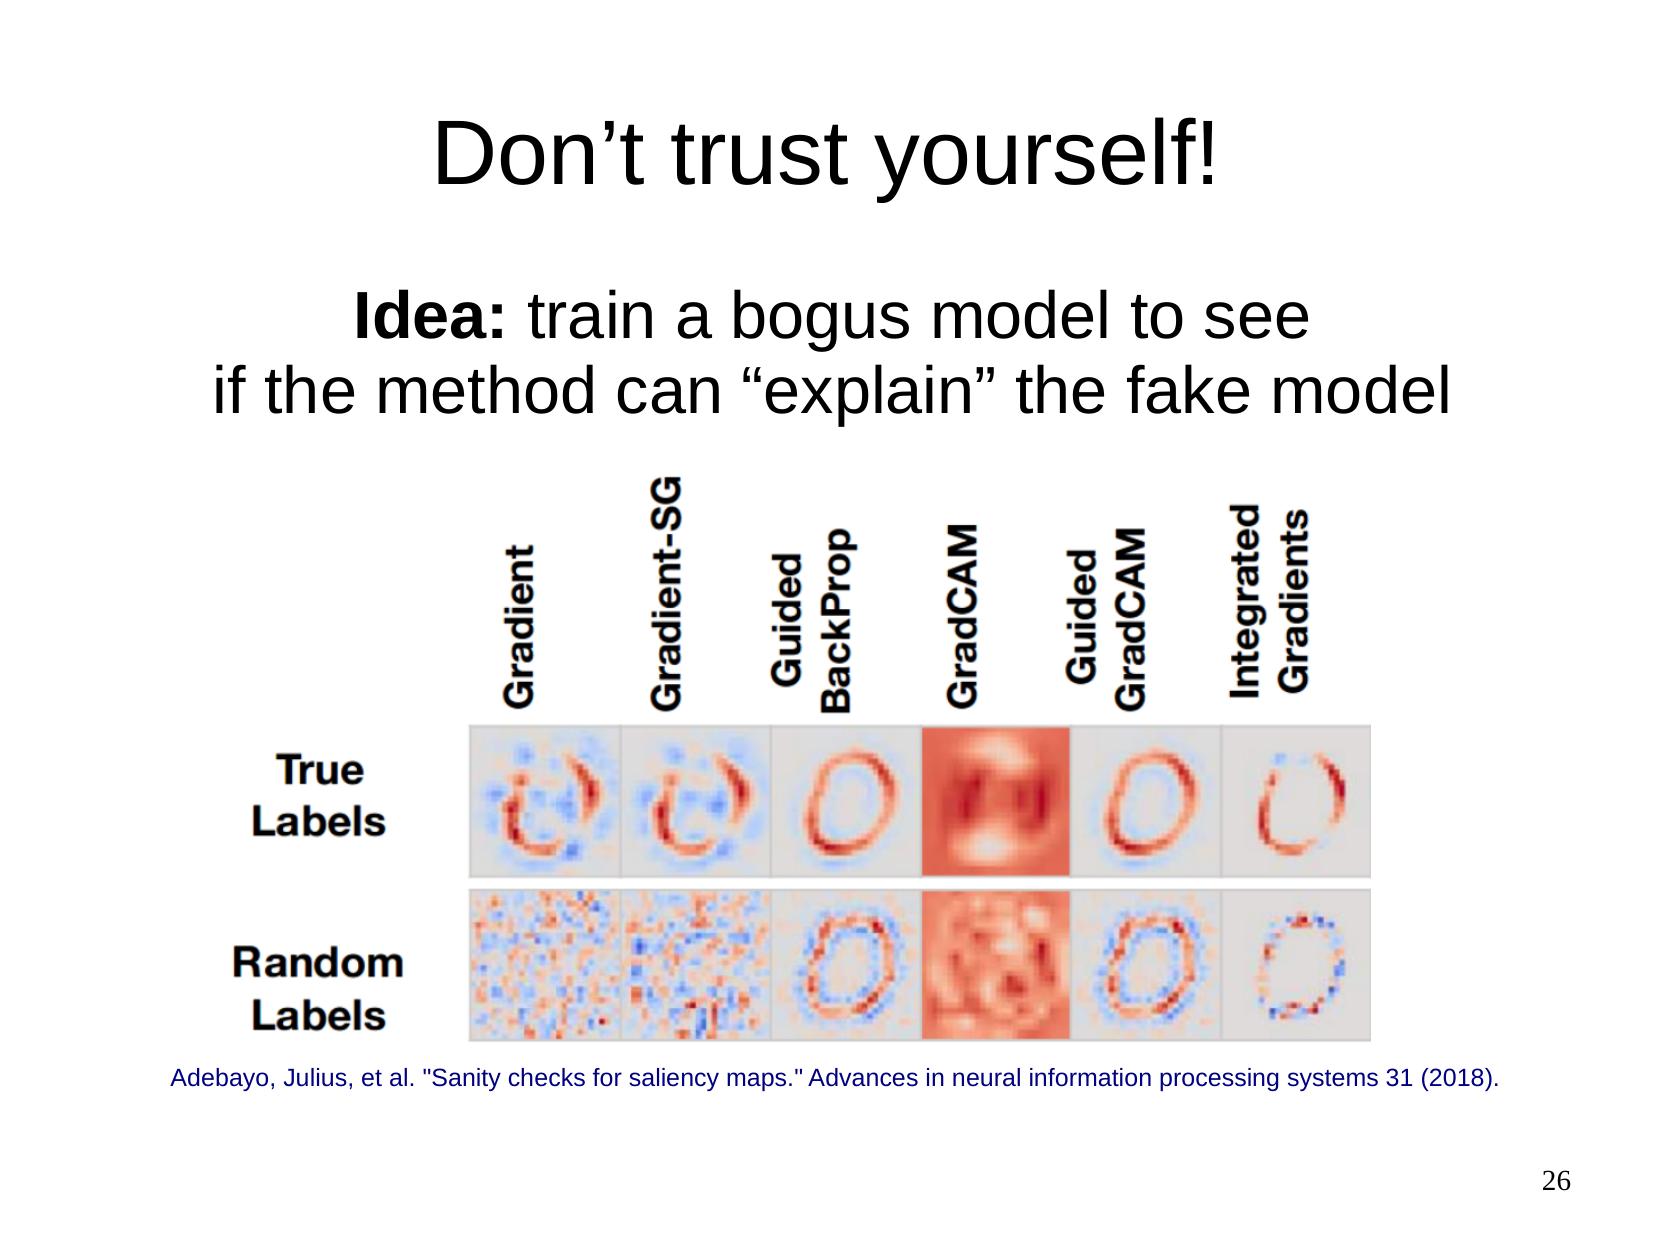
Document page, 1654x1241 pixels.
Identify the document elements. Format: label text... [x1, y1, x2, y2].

picture [216, 459, 1371, 1046]
subtitle Idea: train a bogus model to see if the method can “explain” the fake model [76, 203, 1590, 503]
title Don’t trust yourself! [82, 49, 1571, 203]
text_box Adebayo, Julius, et al. "Sanity checks for saliency maps." Advances in neural information processing systems 31 (2018). [155, 1056, 1531, 1111]
